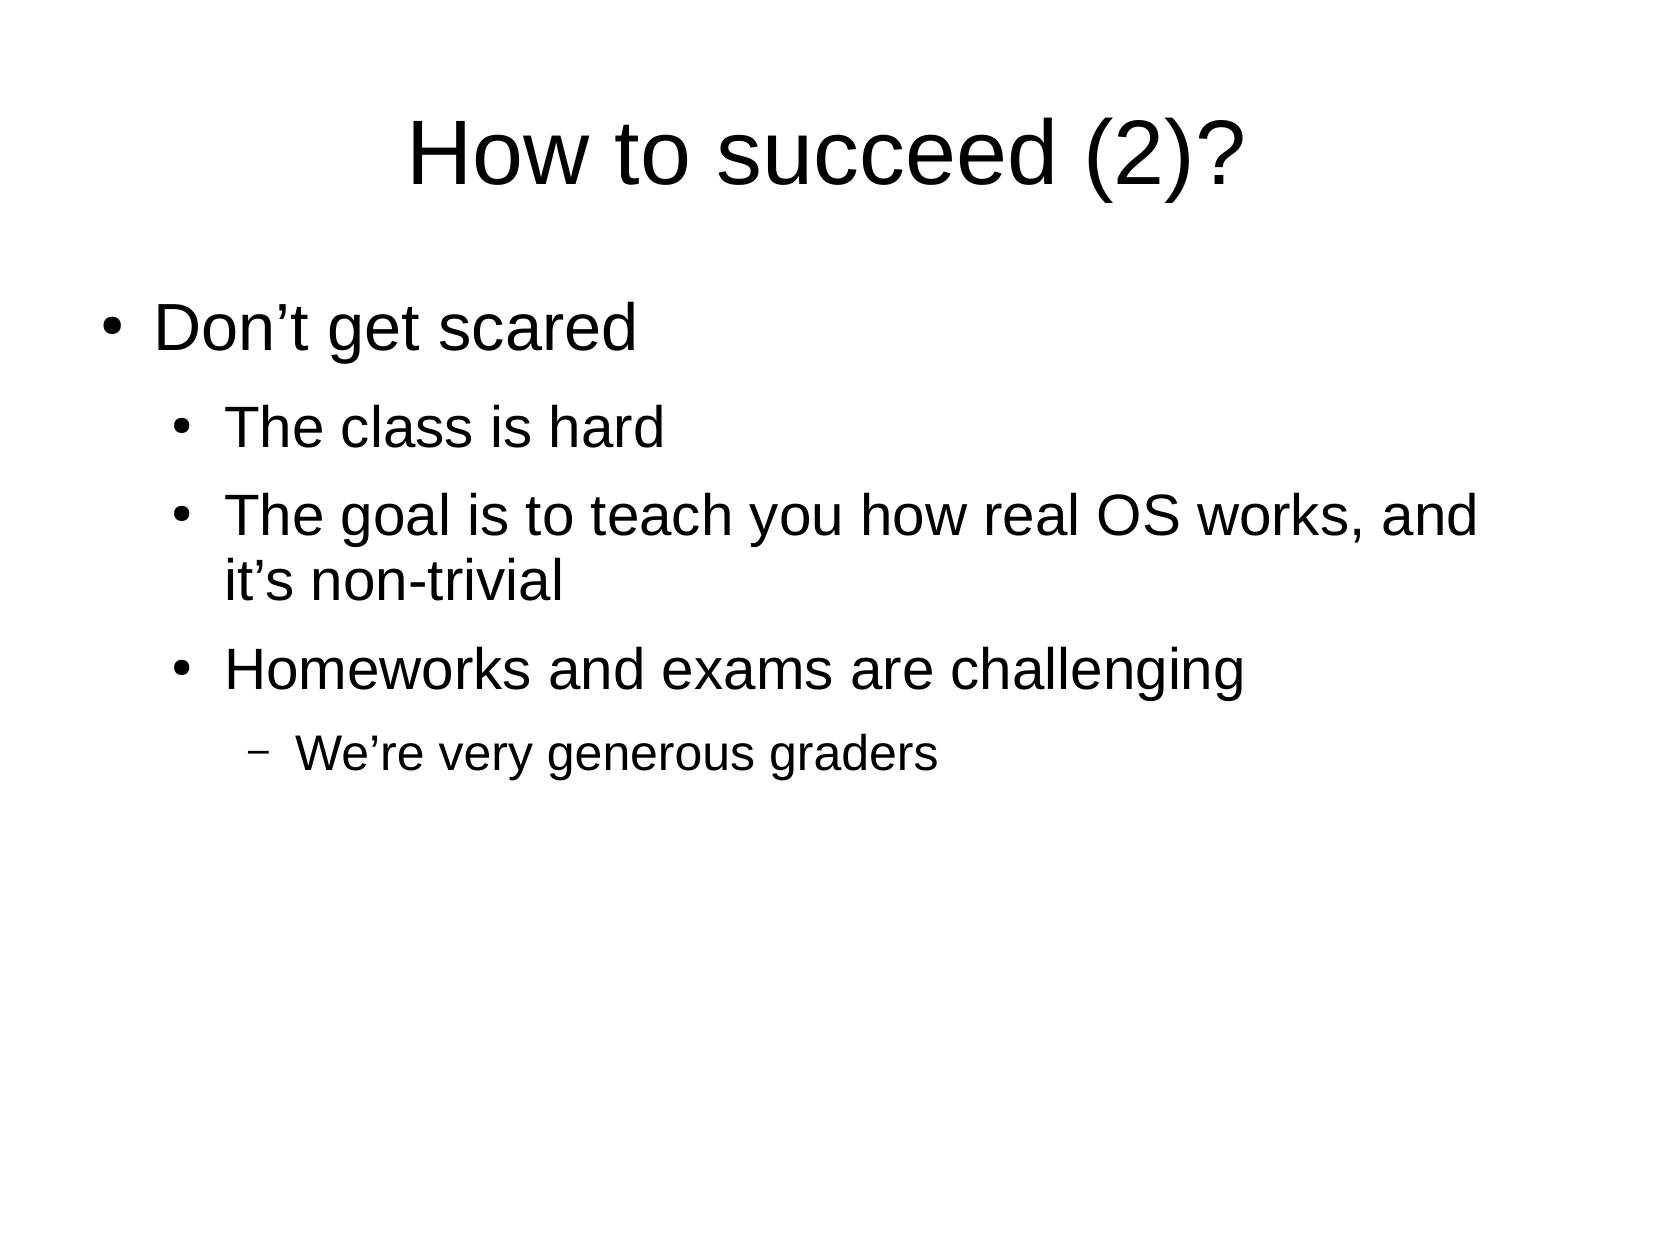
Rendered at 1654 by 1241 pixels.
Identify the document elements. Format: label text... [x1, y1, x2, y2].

title How to succeed (2)? [82, 49, 1571, 257]
list Don’t get scared The class is hard The goal is to teach you how real OS works, and it’s non-trivial Homeworks and exams are challenging We’re very generous graders [82, 290, 1538, 1126]
